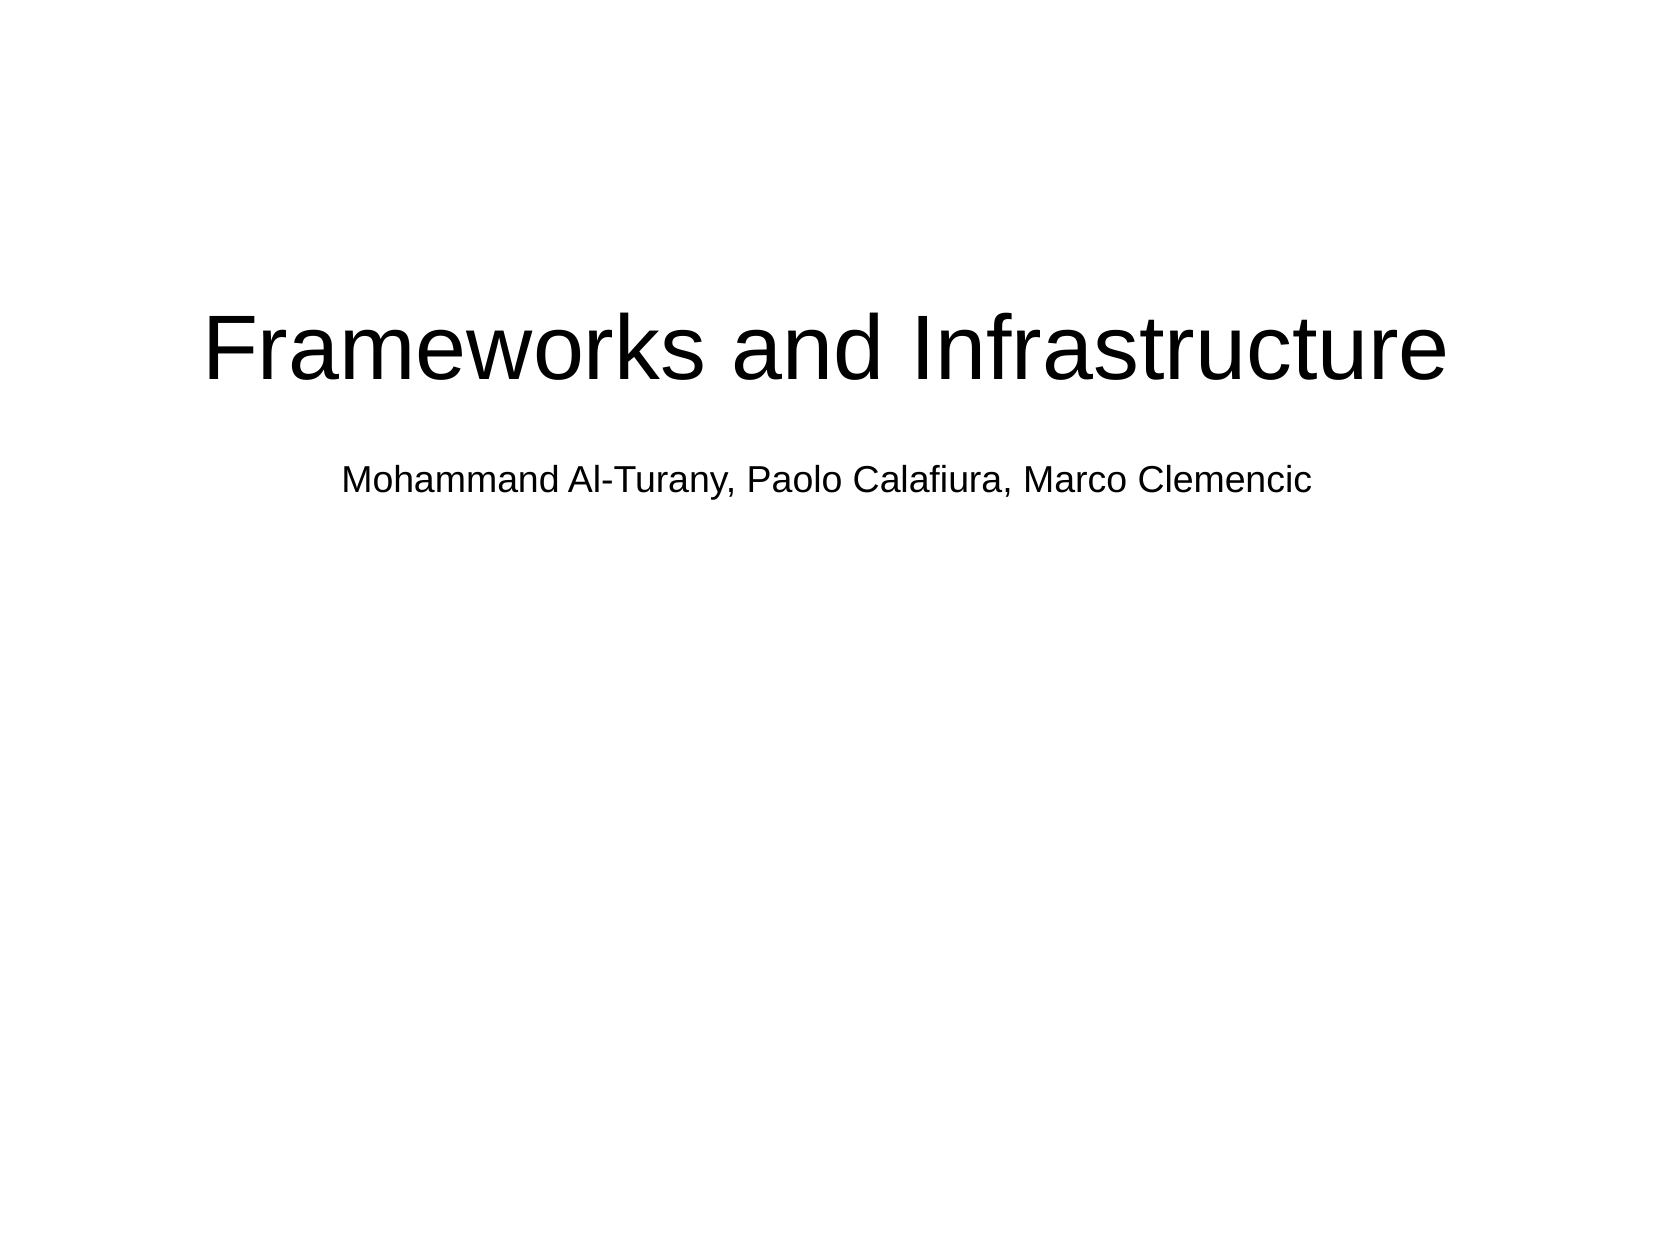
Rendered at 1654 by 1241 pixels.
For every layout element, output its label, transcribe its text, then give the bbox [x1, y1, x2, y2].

text_box Mohammand Al-Turany, Paolo Calafiura, Marco Clemencic [218, 451, 1436, 508]
title Frameworks and Infrastructure [82, 244, 1571, 452]
